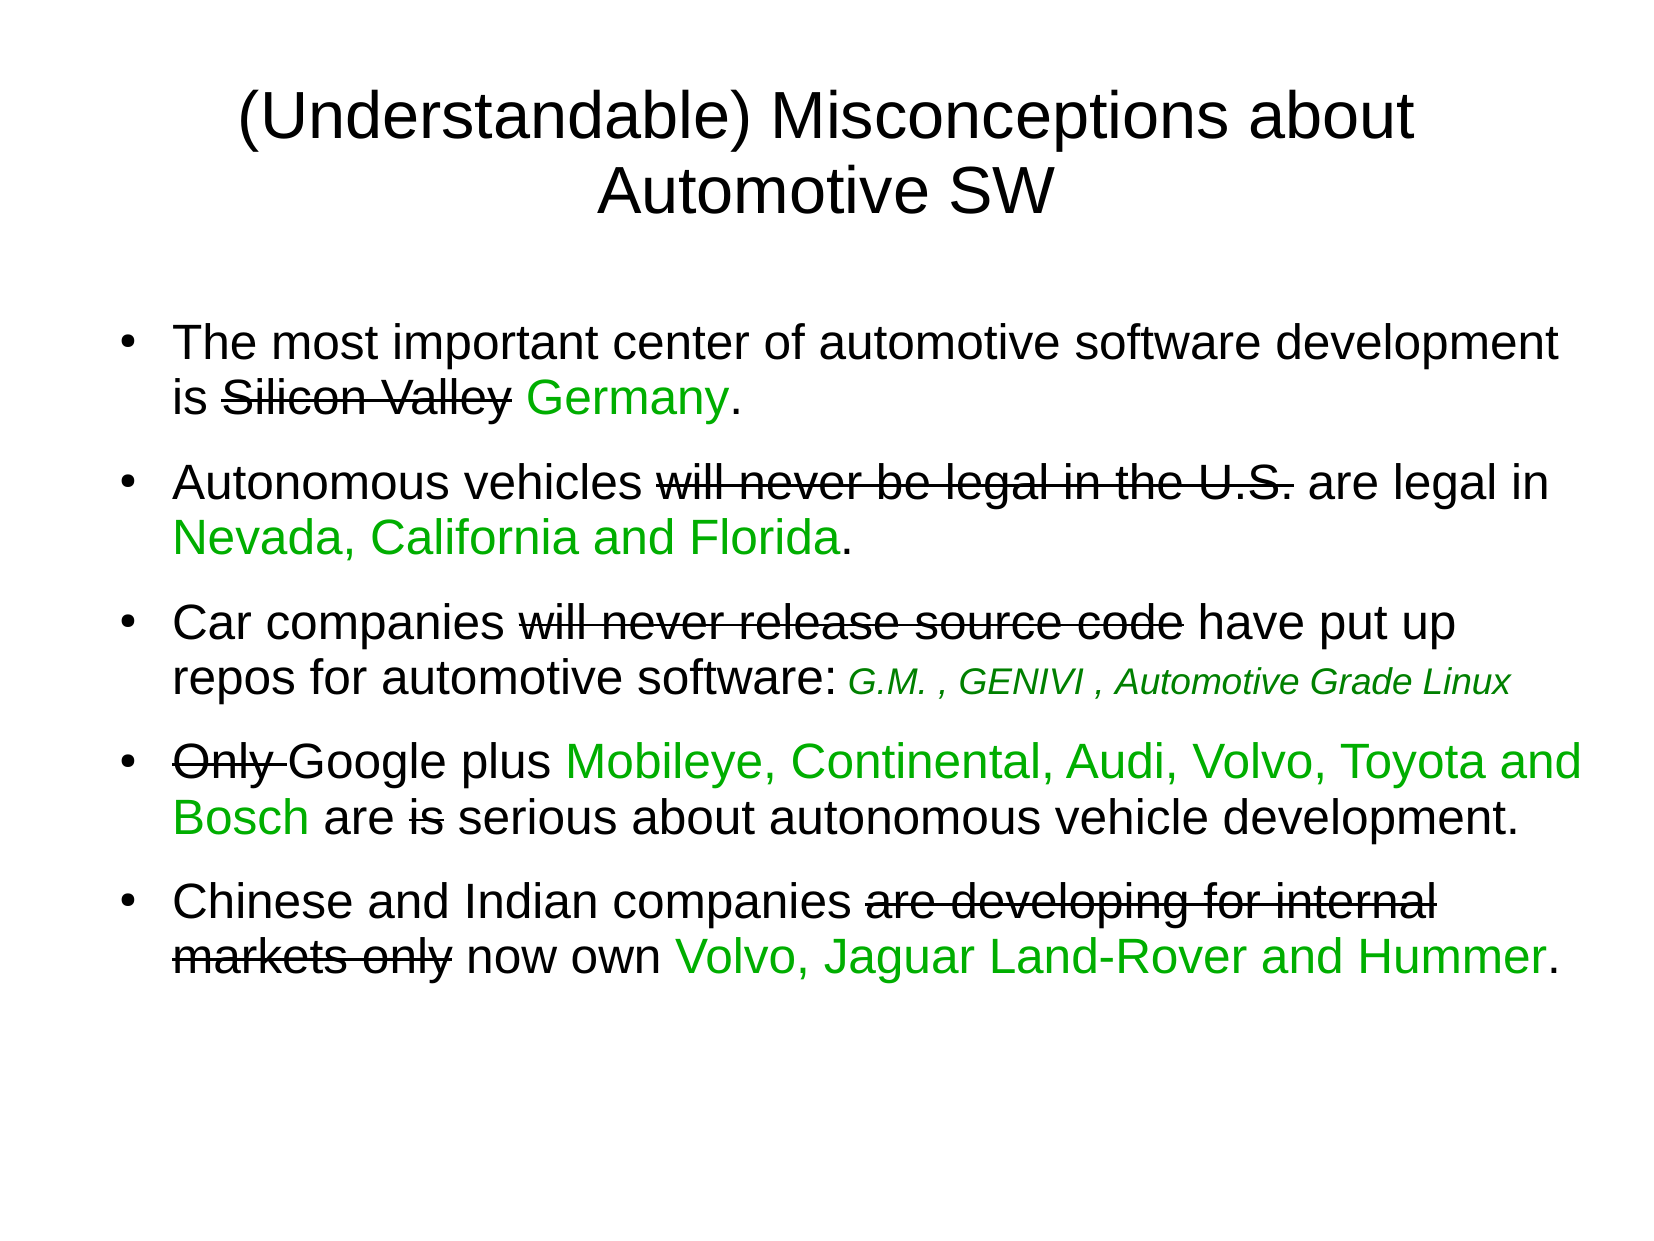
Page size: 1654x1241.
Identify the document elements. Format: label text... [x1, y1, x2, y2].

title (Understandable) Misconceptions about Automotive SW [82, 49, 1571, 257]
list The most important center of automotive software development is Silicon Valley Germany. Autonomous vehicles will never be legal in the U.S. are legal in Nevada, California and Florida. Car companies will never release source code have put up repos for automotive software: G.M. , GENIVI , Automotive Grade Linux Only Google plus Mobileye, Continental, Audi, Volvo, Toyota and Bosch are is serious about autonomous vehicle development. Chinese and Indian companies are developing for internal markets only now own Volvo, Jaguar Land-Rover and Hummer. [101, 315, 1591, 1035]
